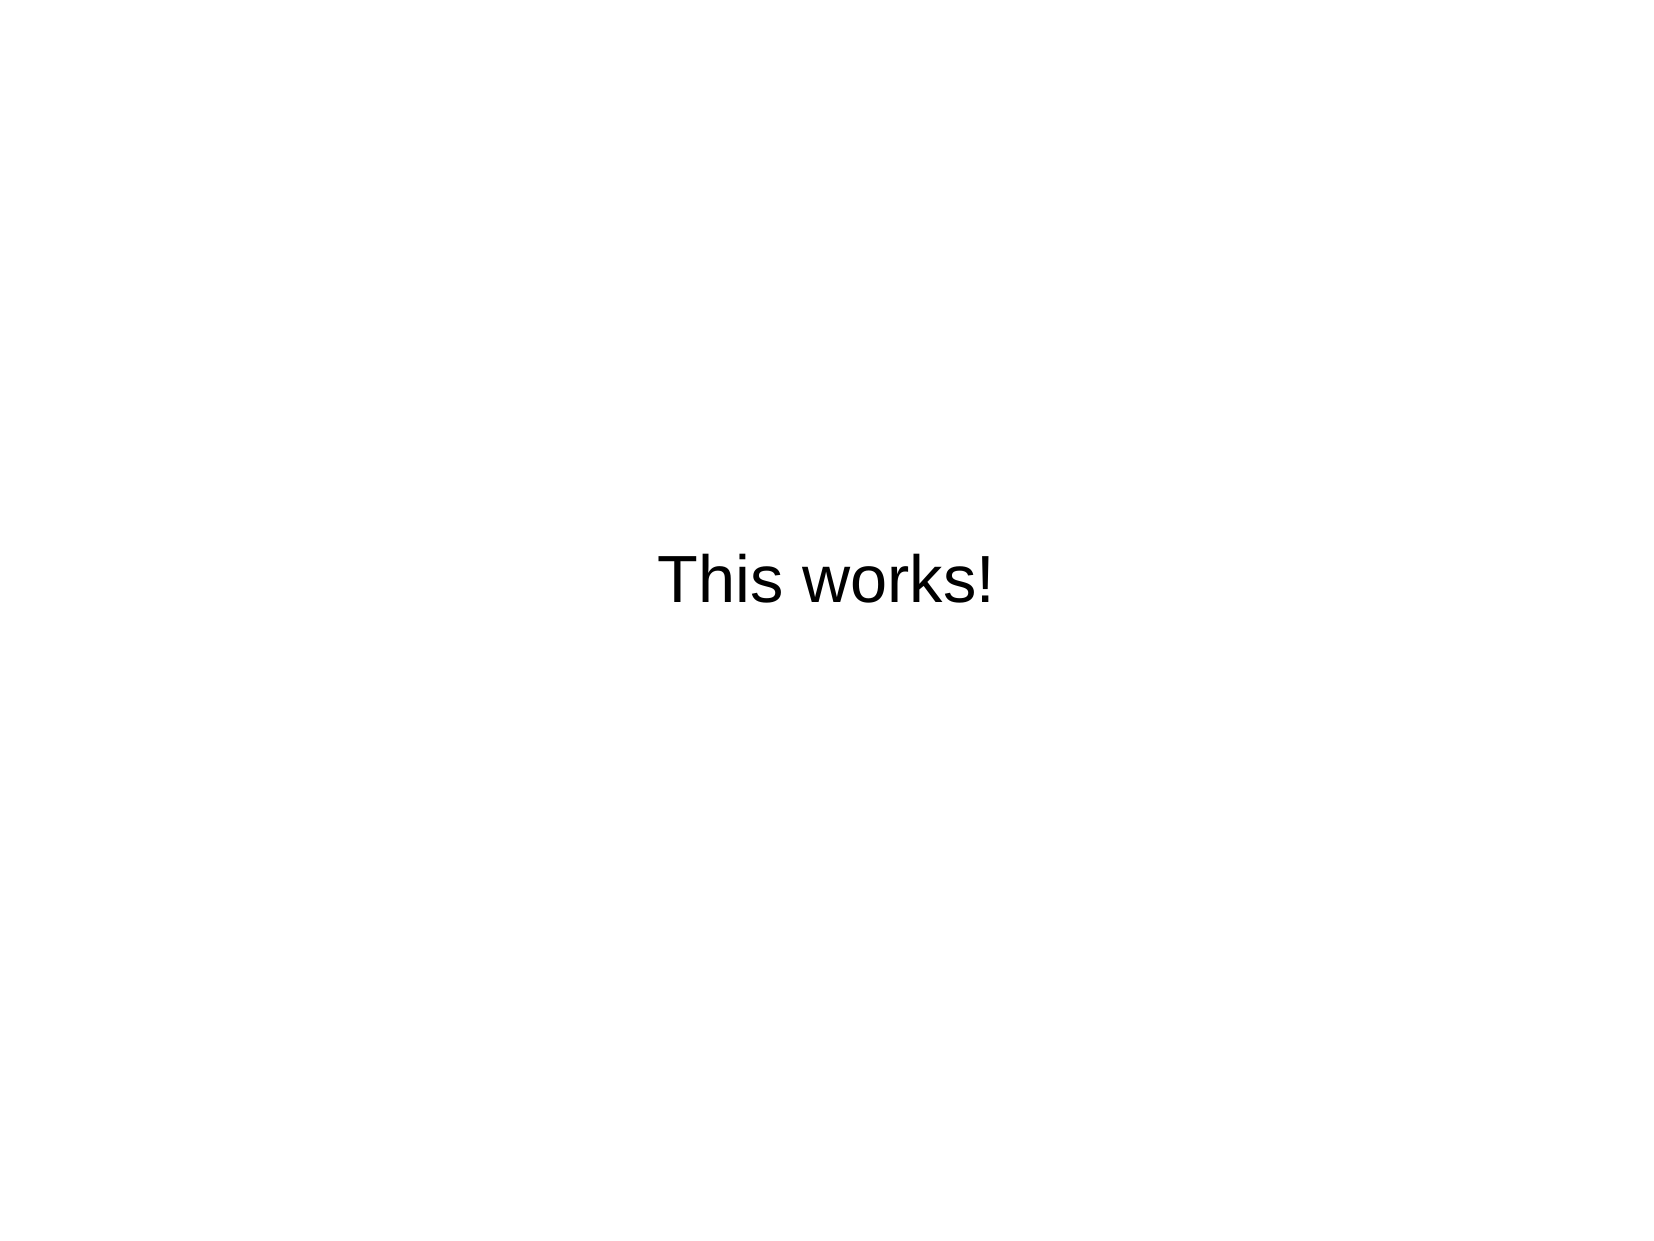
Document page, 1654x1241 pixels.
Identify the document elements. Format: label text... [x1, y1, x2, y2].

subtitle This works! [82, 49, 1571, 1109]
